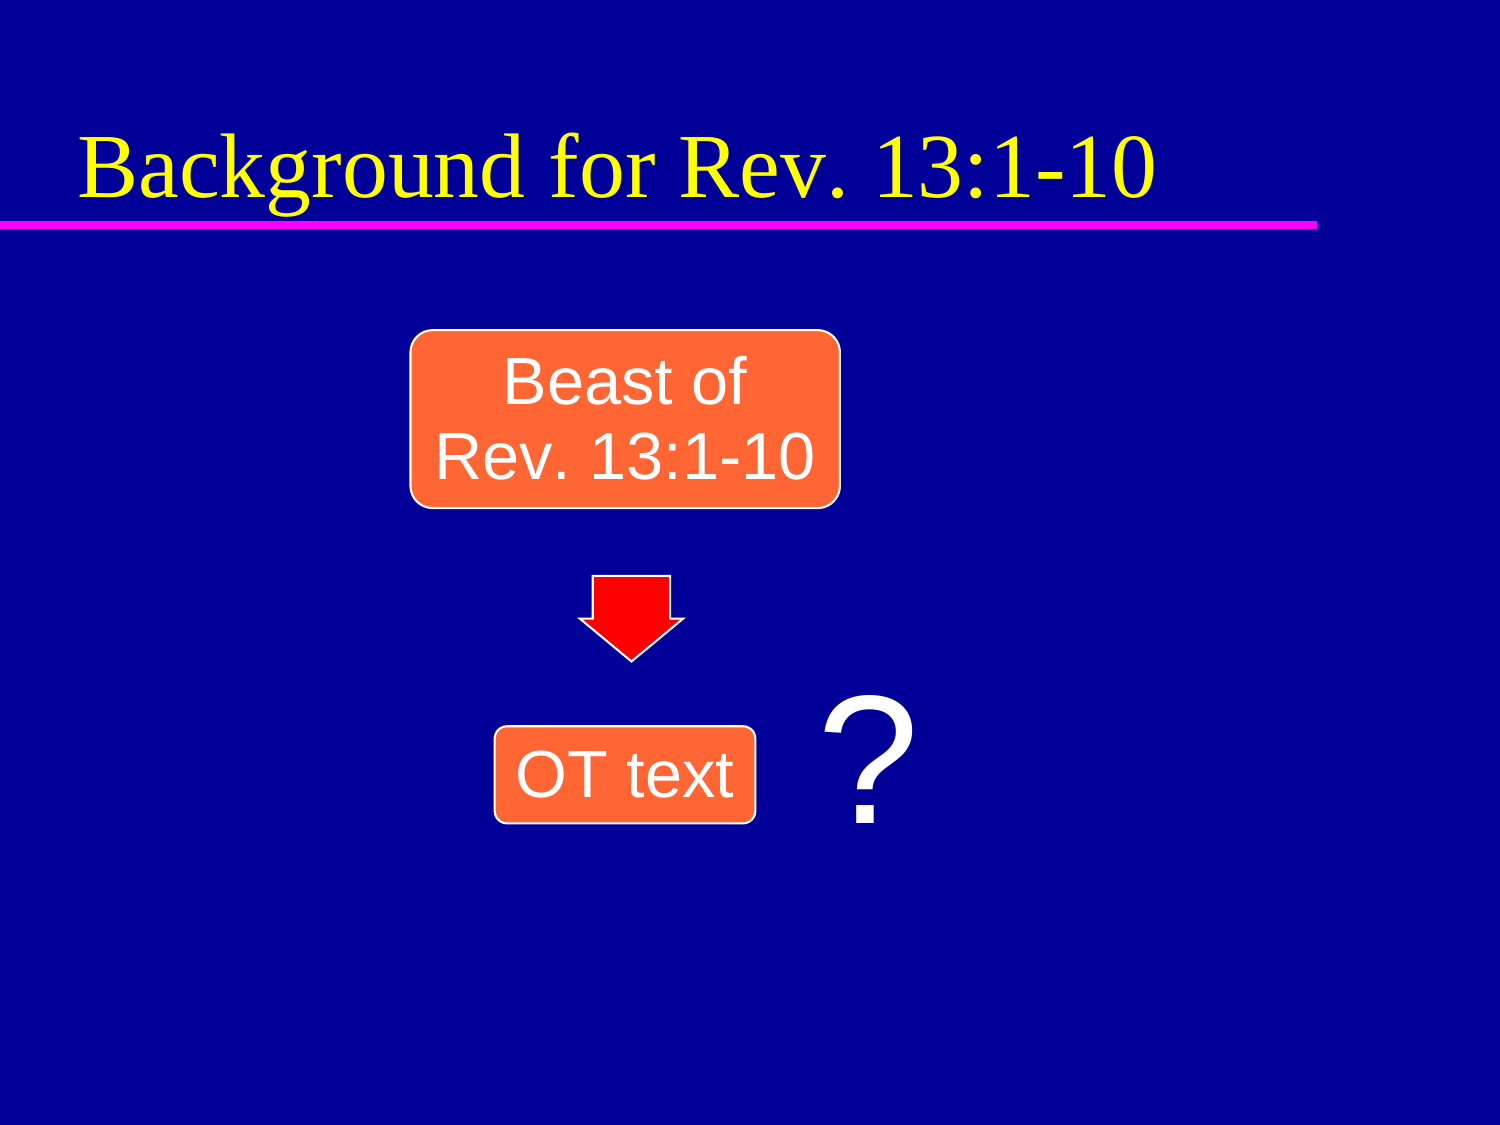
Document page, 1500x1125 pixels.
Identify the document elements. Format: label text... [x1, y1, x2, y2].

title Background for Rev. 13:1-10 [62, 43, 1500, 225]
text_box ? [802, 650, 1119, 870]
text_box OT text [494, 726, 756, 824]
text_box Beast of Rev. 13:1-10 [410, 330, 840, 509]
text_box [579, 575, 684, 662]
